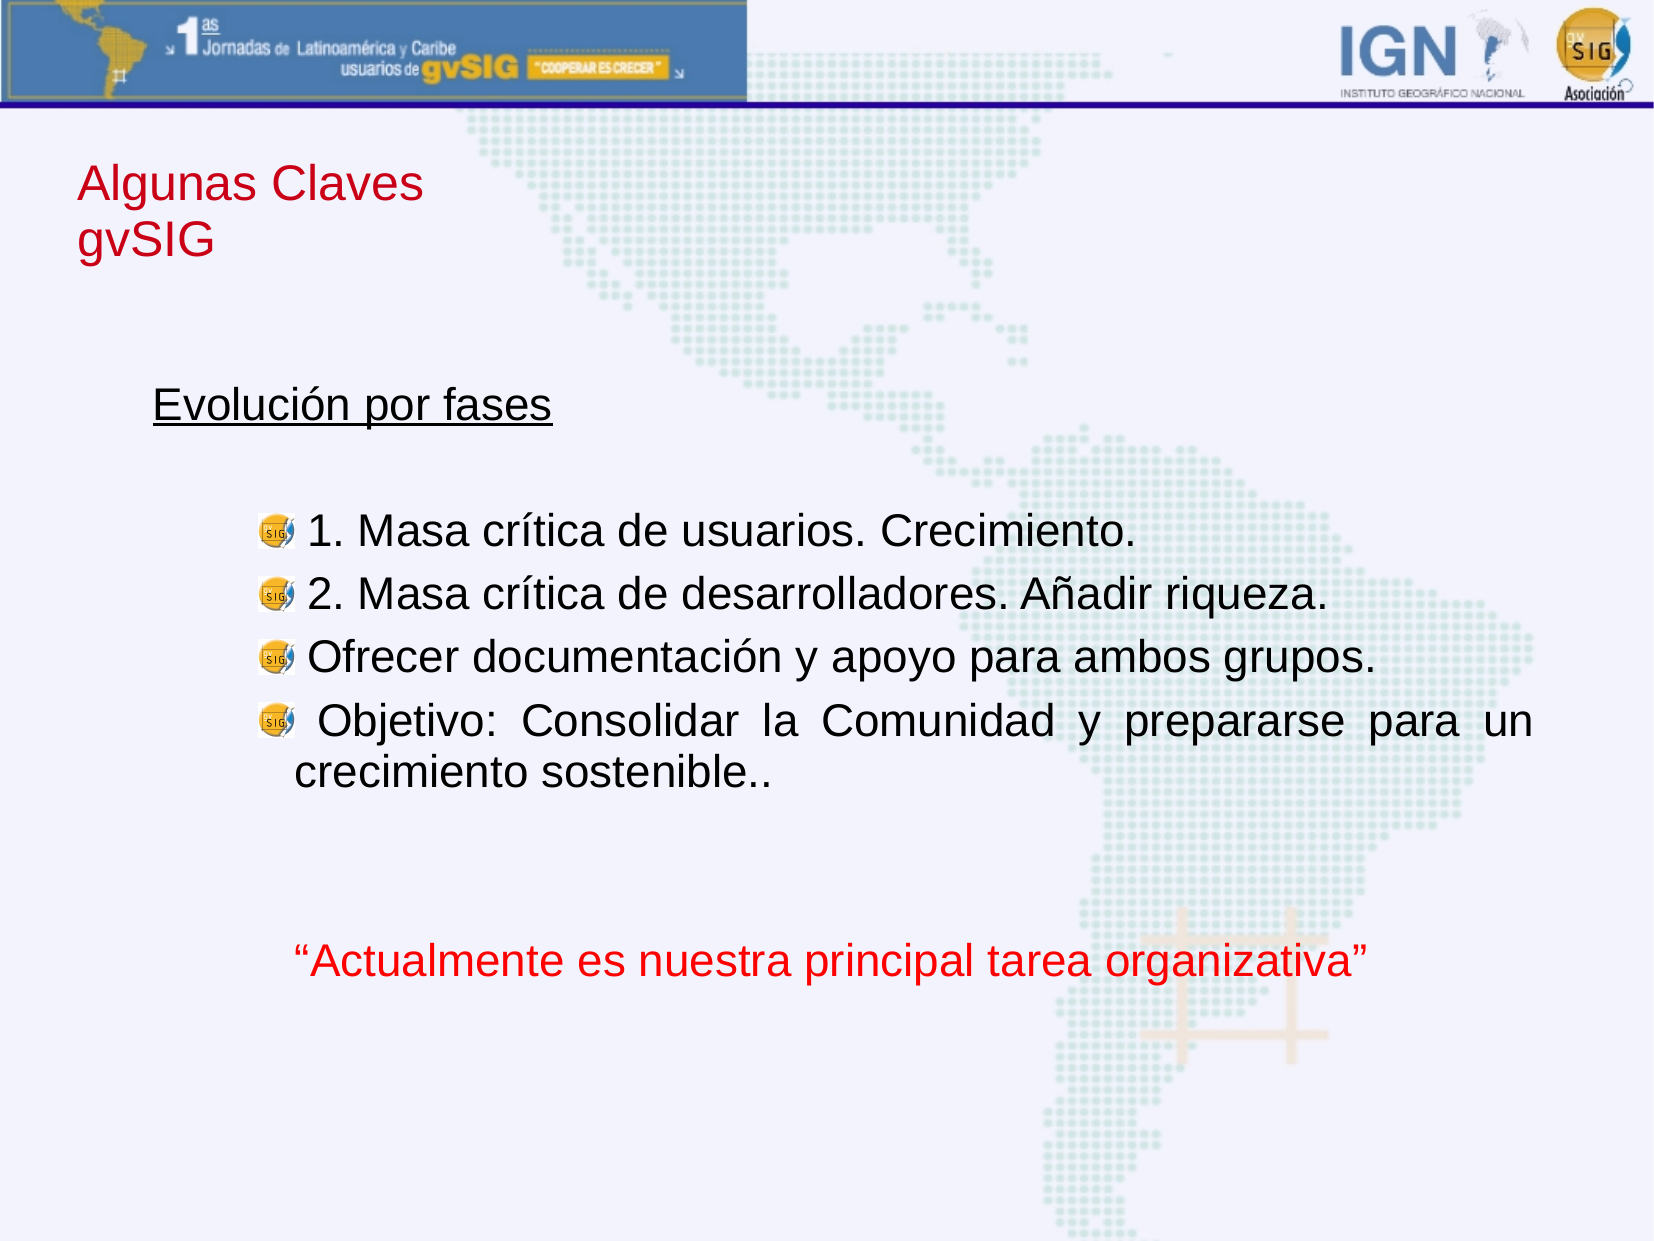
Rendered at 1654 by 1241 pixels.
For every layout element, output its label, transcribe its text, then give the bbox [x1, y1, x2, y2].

text_box Evolución por fases 1. Masa crítica de usuarios. Crecimiento. 2. Masa crítica de desarrolladores. Añadir riqueza. Ofrecer documentación y apoyo para ambos grupos. Objetivo: Consolidar la Comunidad y prepararse para un crecimiento sostenible.. [138, 371, 1551, 868]
picture [0, 0, 1654, 1241]
text_box Algunas Claves gvSIG [62, 147, 591, 225]
text_box “Actualmente es nuestra principal tarea organizativa” [140, 864, 1536, 1120]
